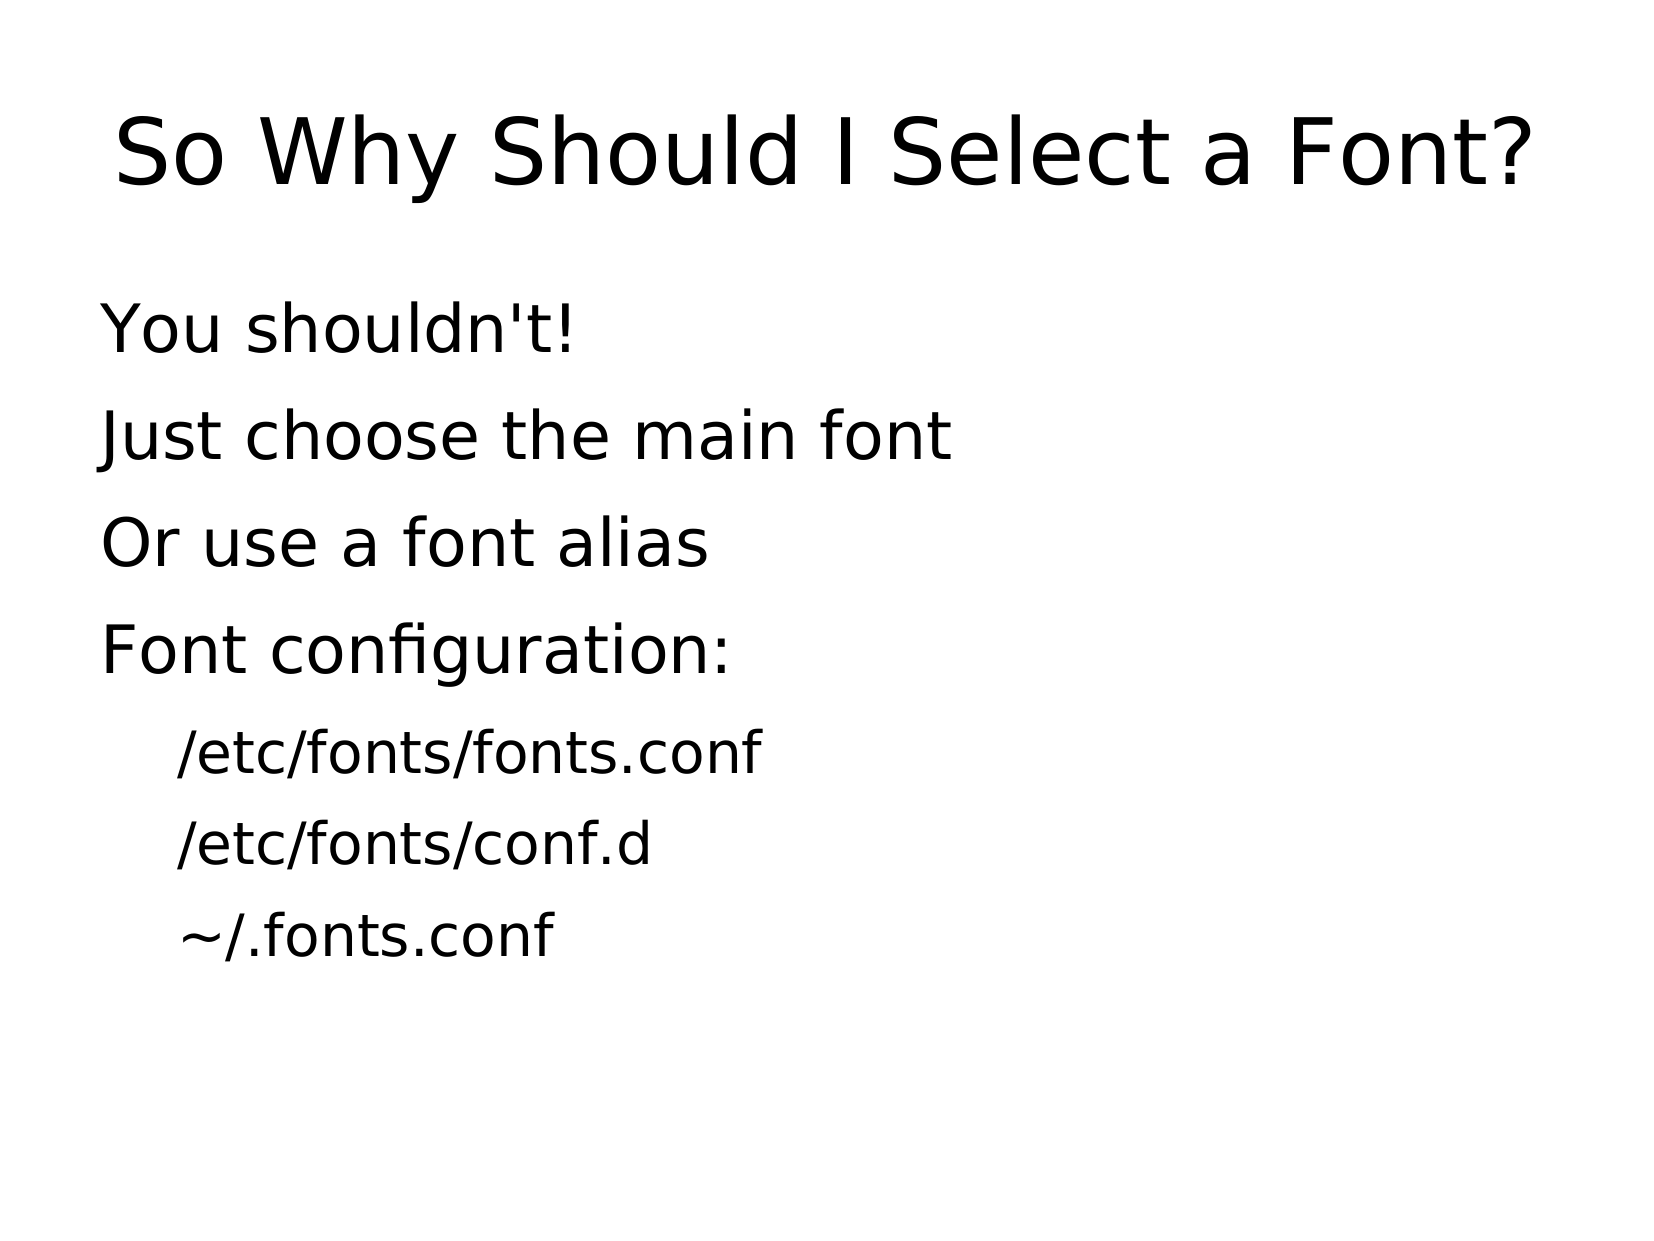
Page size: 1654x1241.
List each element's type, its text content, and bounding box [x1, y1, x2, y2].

title So Why Should I Select a Font? [82, 49, 1571, 257]
list You shouldn't! Just choose the main font Or use a font alias Font configuration: /etc/fonts/fonts.conf /etc/fonts/conf.d ~/.fonts.conf [82, 290, 1571, 1109]
